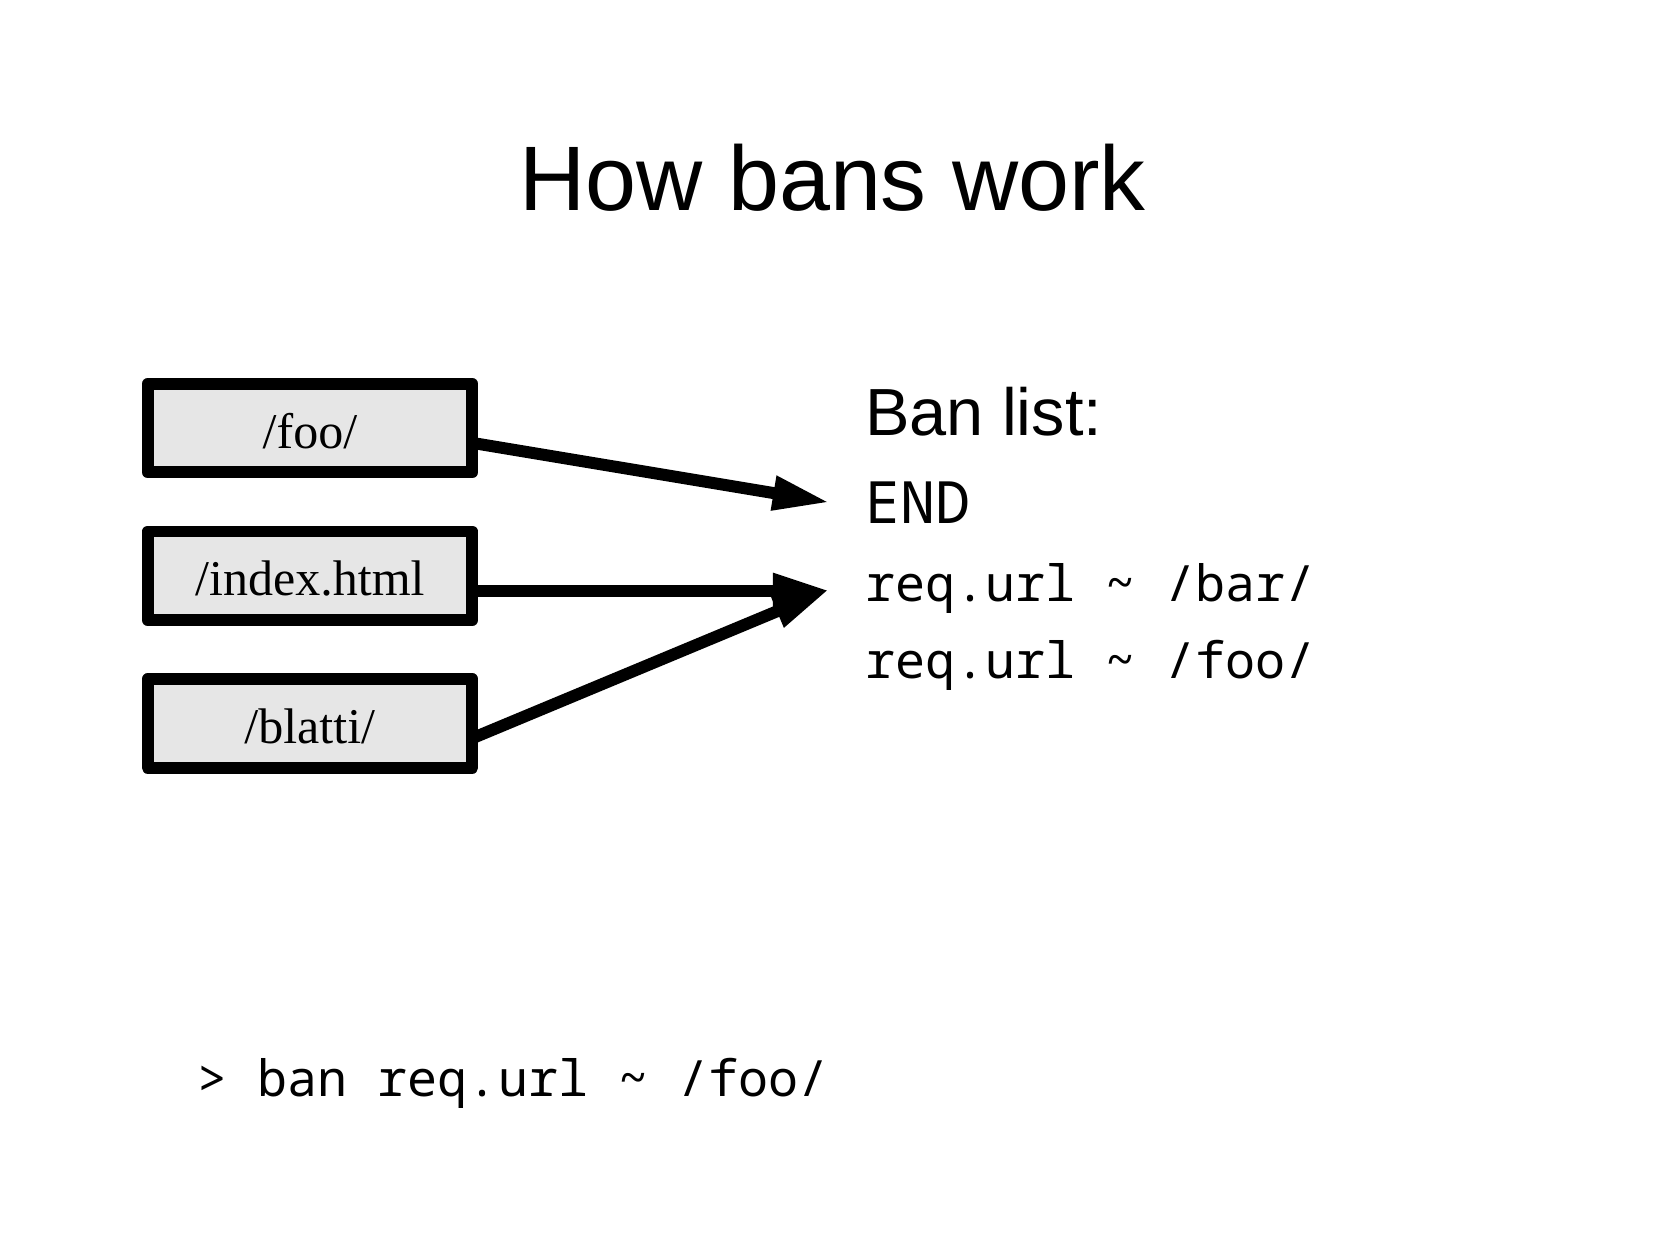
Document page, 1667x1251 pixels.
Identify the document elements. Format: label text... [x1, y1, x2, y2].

title How bans work [124, 110, 1541, 319]
text_box /blatti/ [147, 679, 473, 768]
text_box /foo/ [147, 383, 473, 473]
text_box > ban req.url ~ /foo/ [177, 1033, 1595, 1121]
list Ban list: END req.url ~ /bar/ req.url ~ /foo/ [850, 360, 1542, 1033]
text_box /index.html [147, 531, 473, 621]
